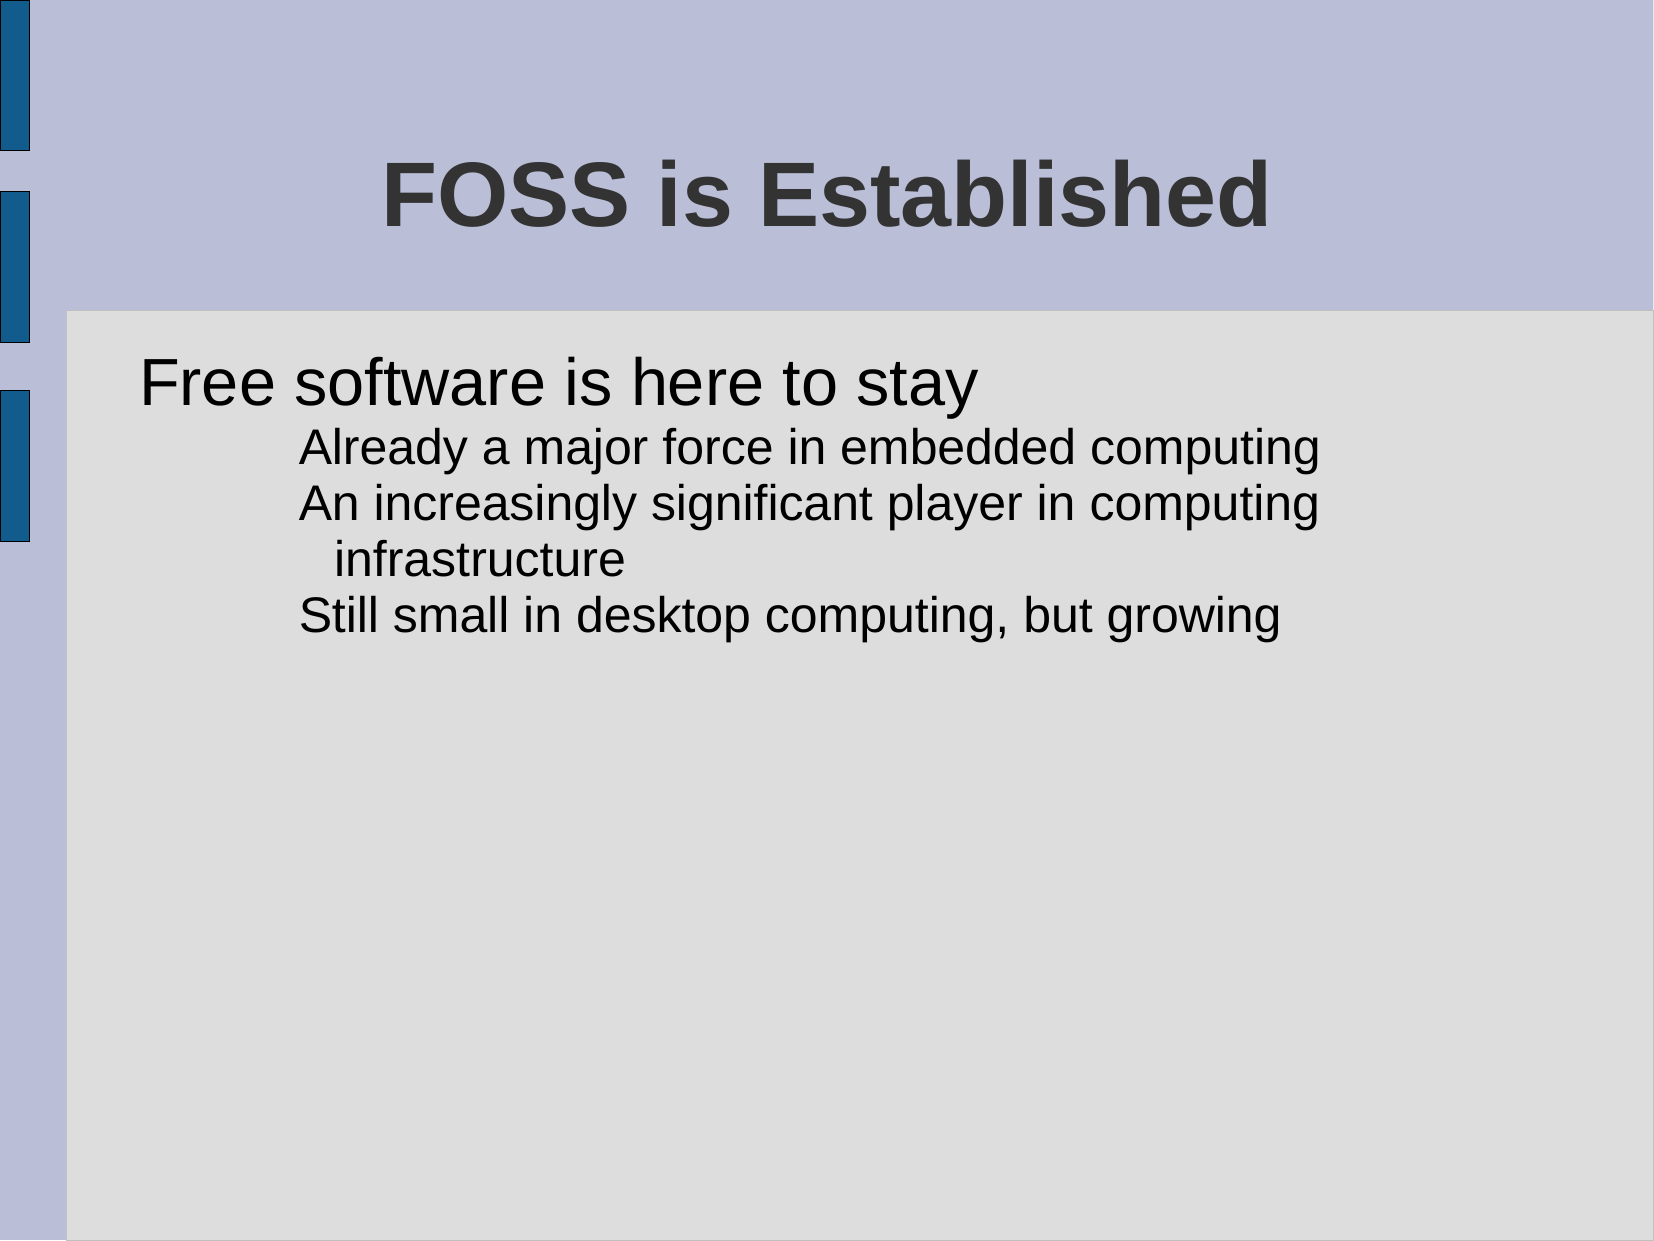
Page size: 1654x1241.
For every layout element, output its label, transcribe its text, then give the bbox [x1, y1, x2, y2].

list Free software is here to stay Already a major force in embedded computing An increasingly significant player in computing infrastructure Still small in desktop computing, but growing [121, 344, 1534, 1112]
title FOSS is Established [121, 98, 1534, 291]
